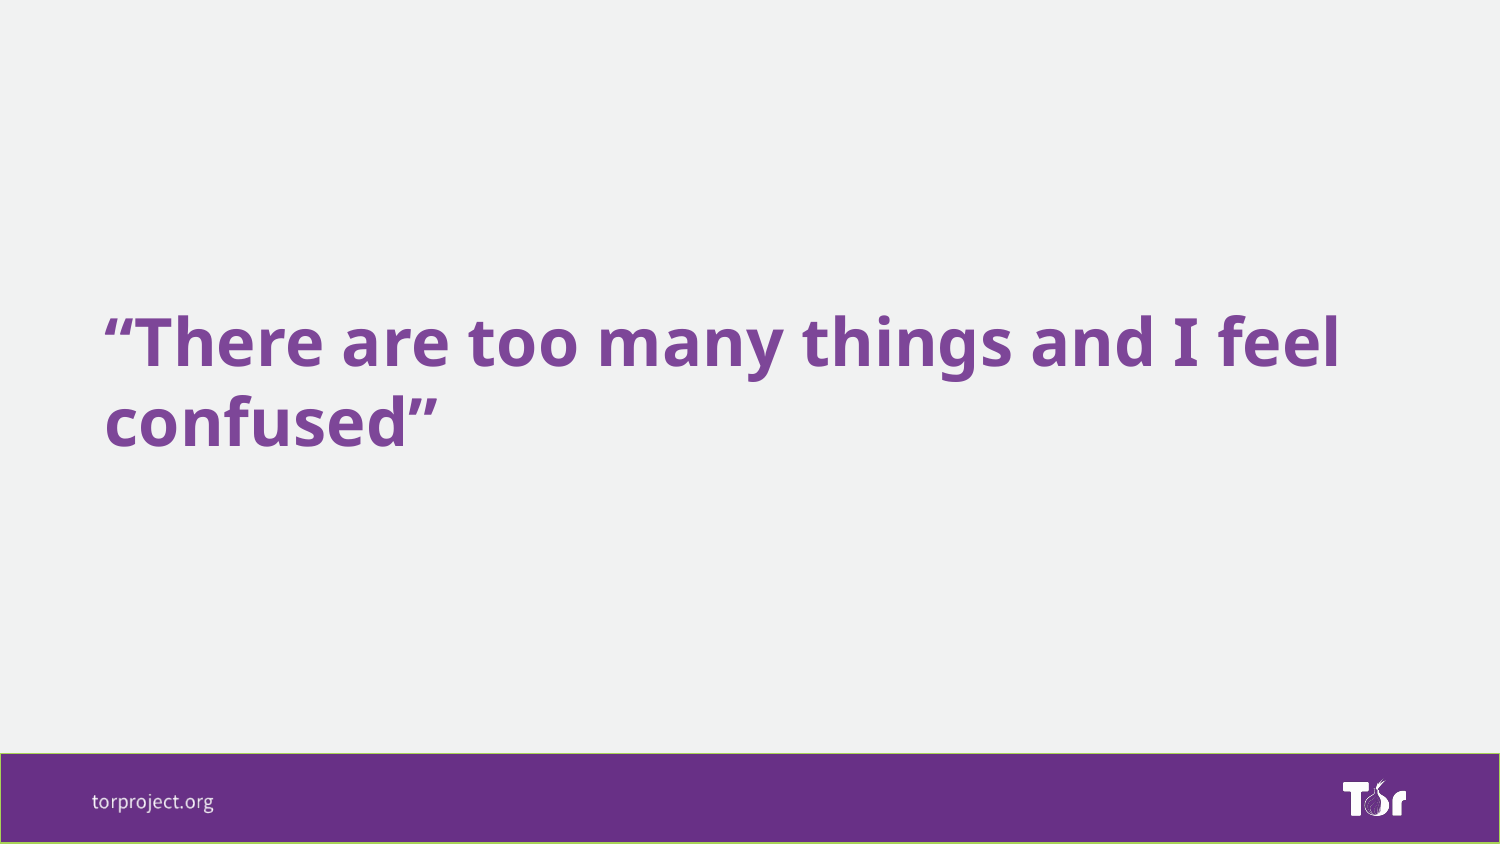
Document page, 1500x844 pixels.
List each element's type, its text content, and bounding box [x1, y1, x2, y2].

text_box “There are too many things and I feel confused” [89, 309, 1440, 451]
picture [1343, 778, 1406, 816]
picture [75, 780, 604, 821]
